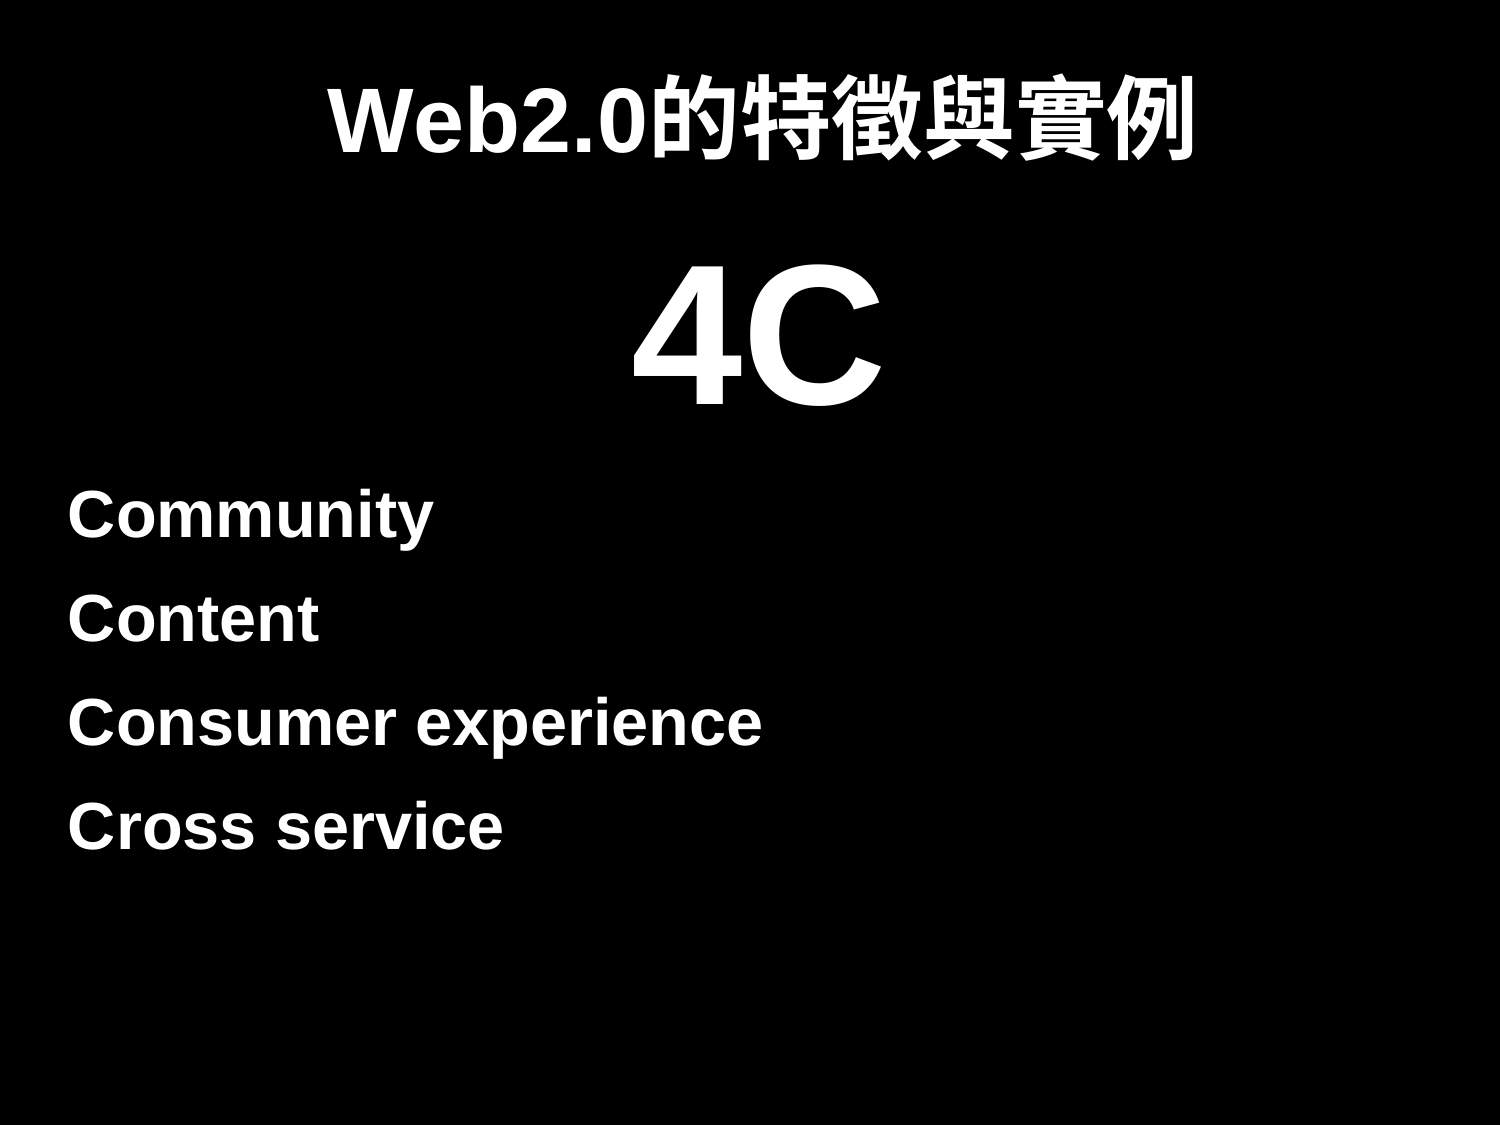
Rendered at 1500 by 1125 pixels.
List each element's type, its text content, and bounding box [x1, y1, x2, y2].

title Web2.0的特徵與實例 [50, 56, 1477, 168]
list 4C Community Content Consumer experience Cross service [50, 223, 1450, 945]
